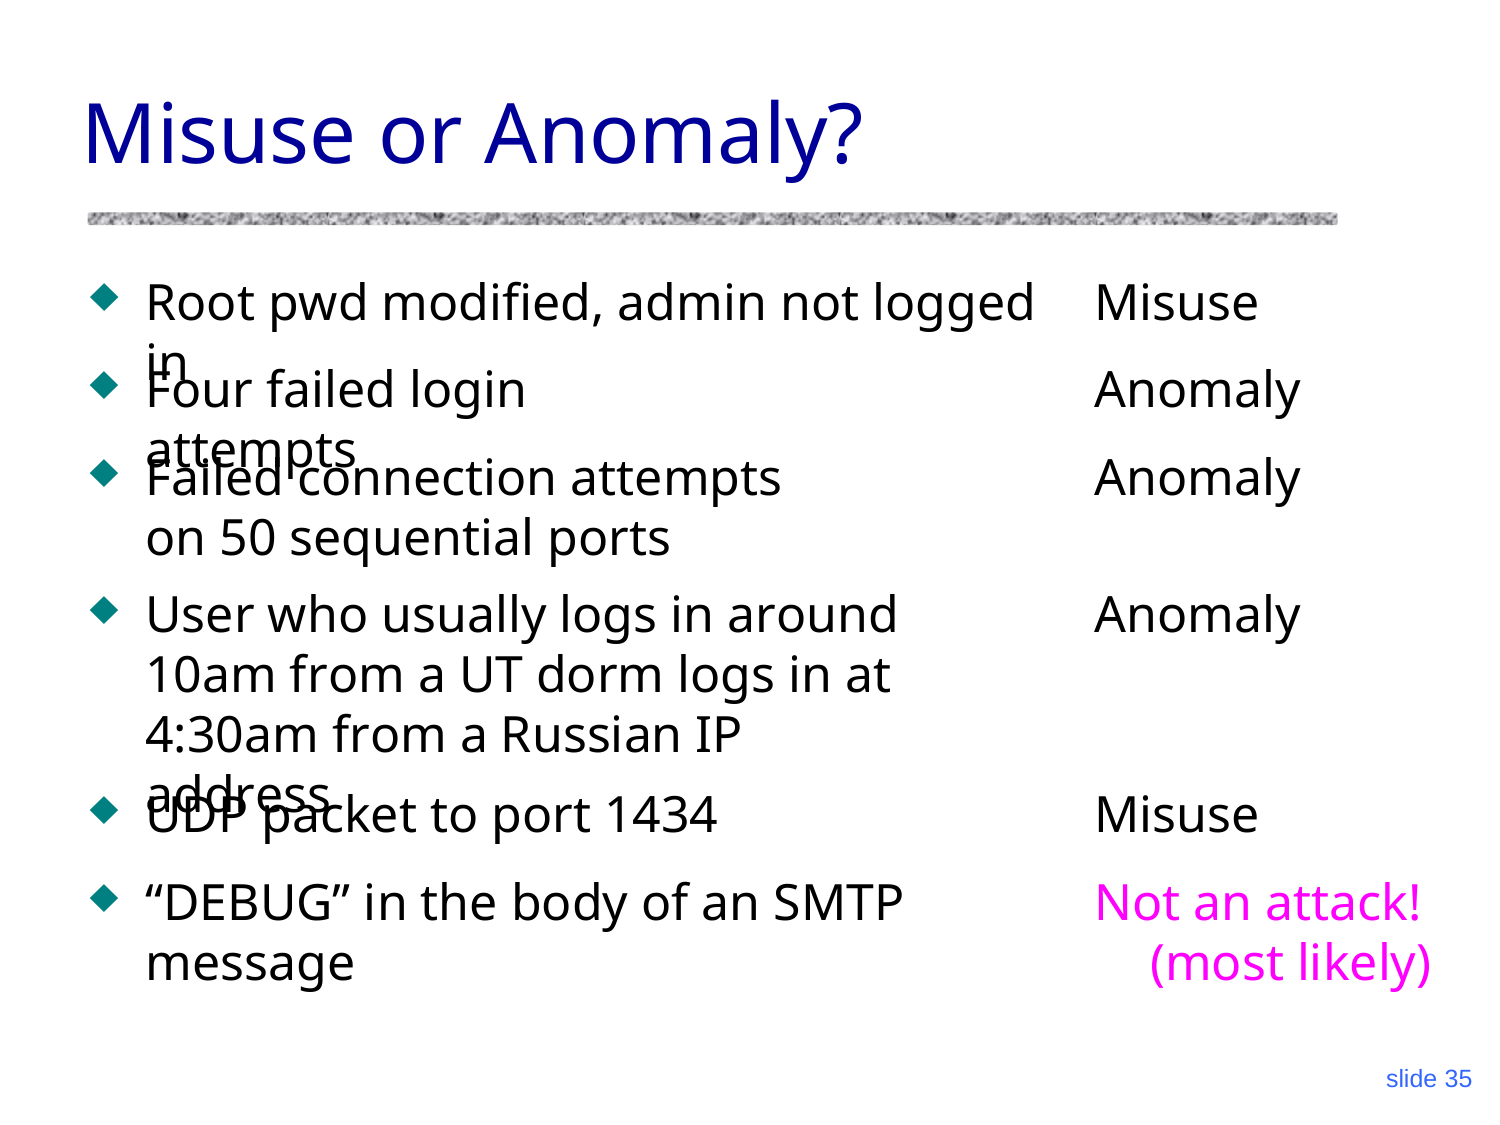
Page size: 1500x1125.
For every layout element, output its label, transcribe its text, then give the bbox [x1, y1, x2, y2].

text_box User who usually logs in around 10am from a UT dorm logs in at 4:30am from a Russian IP address [74, 575, 938, 774]
text_box Misuse or Anomaly? [66, 37, 1342, 188]
text_box slide <number> [1174, 1025, 1488, 1101]
text_box “DEBUG” in the body of an SMTP message [74, 862, 938, 951]
text_box Misuse [1079, 774, 1426, 862]
text_box Anomaly [1079, 349, 1463, 438]
text_box Root pwd modified, admin not logged in [74, 262, 1075, 351]
text_box Failed connection attempts on 50 sequential ports [75, 437, 838, 575]
text_box Misuse [1079, 262, 1426, 349]
text_box Not an attack! (most likely) [1079, 862, 1500, 951]
text_box UDP packet to port 1434 [74, 774, 938, 862]
text_box Anomaly [1079, 574, 1426, 663]
text_box Anomaly [1079, 437, 1426, 526]
text_box Four failed login attempts [75, 349, 734, 437]
picture [87, 212, 1338, 226]
